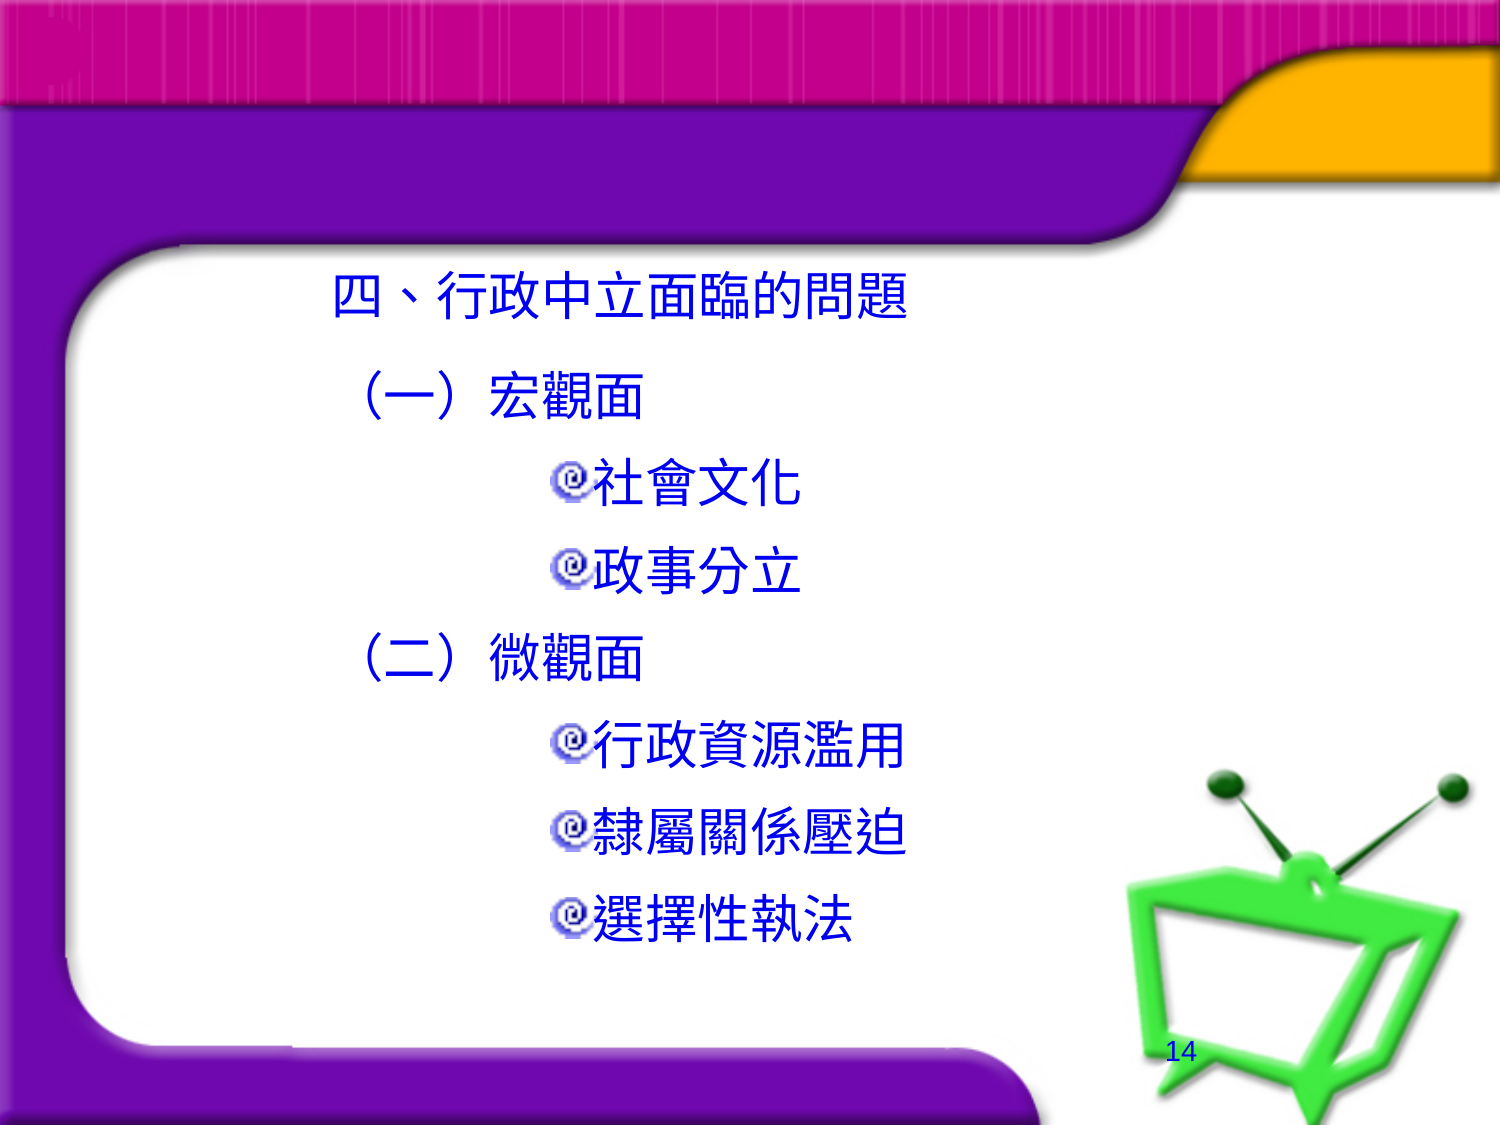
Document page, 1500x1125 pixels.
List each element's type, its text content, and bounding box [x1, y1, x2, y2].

list 四、行政中立面臨的問題 （一）宏觀面 社會文化 政事分立 （二）微觀面 行政資源濫用 隸屬關係壓迫 選擇性執法 [265, 255, 1199, 965]
text_box [1149, 1025, 1463, 1101]
